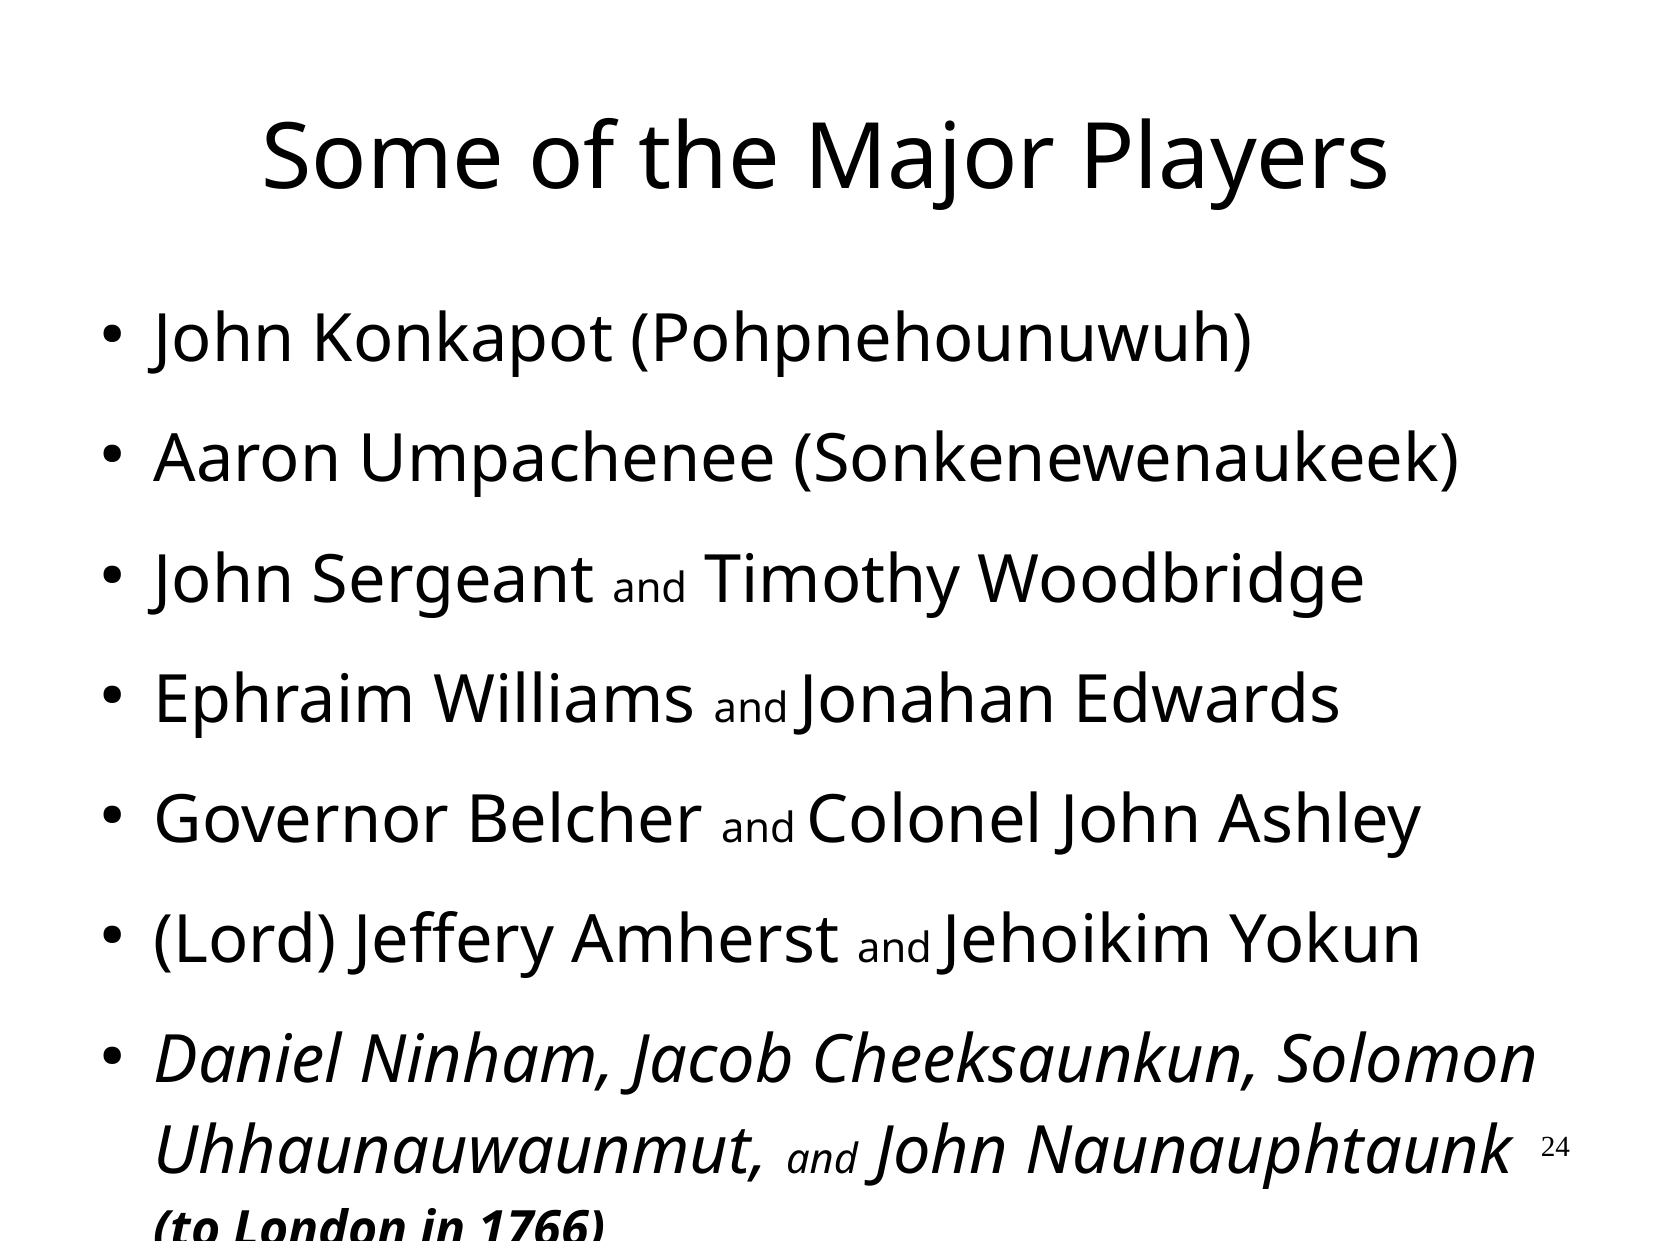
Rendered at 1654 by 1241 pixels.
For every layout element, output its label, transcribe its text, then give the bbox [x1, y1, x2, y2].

list John Konkapot (Pohpnehounuwuh) Aaron Umpachenee (Sonkenewenaukeek) John Sergeant and Timothy Woodbridge Ephraim Williams and Jonahan Edwards Governor Belcher and Colonel John Ashley (Lord) Jeffery Amherst and Jehoikim Yokun Daniel Ninham, Jacob Cheeksaunkun, Solomon Uhhaunauwaunmut, and John Naunauphtaunk (to London in 1766) [82, 290, 1571, 1197]
title Some of the Major Players [82, 49, 1571, 257]
